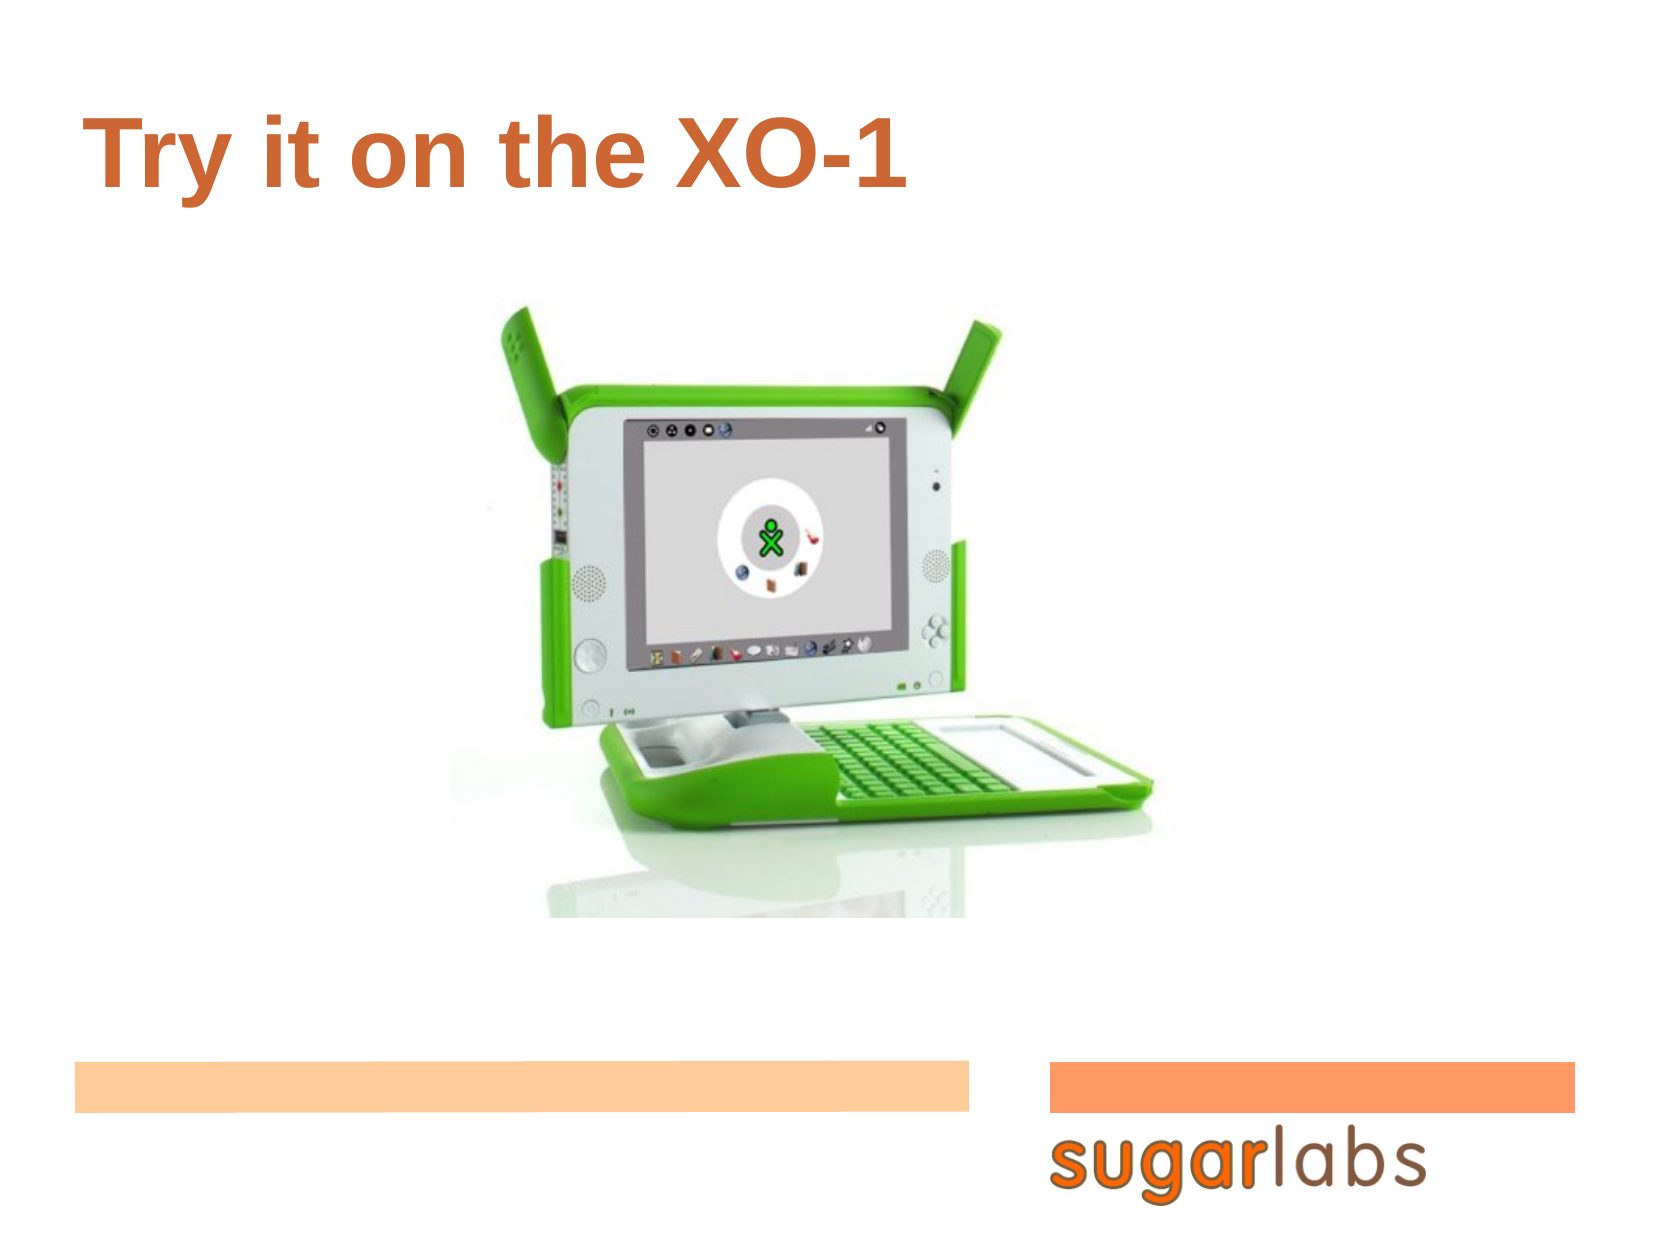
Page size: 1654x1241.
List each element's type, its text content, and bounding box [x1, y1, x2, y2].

picture [450, 299, 1200, 918]
picture [1050, 1124, 1426, 1206]
title Try it on the XO-1 [82, 49, 1571, 257]
